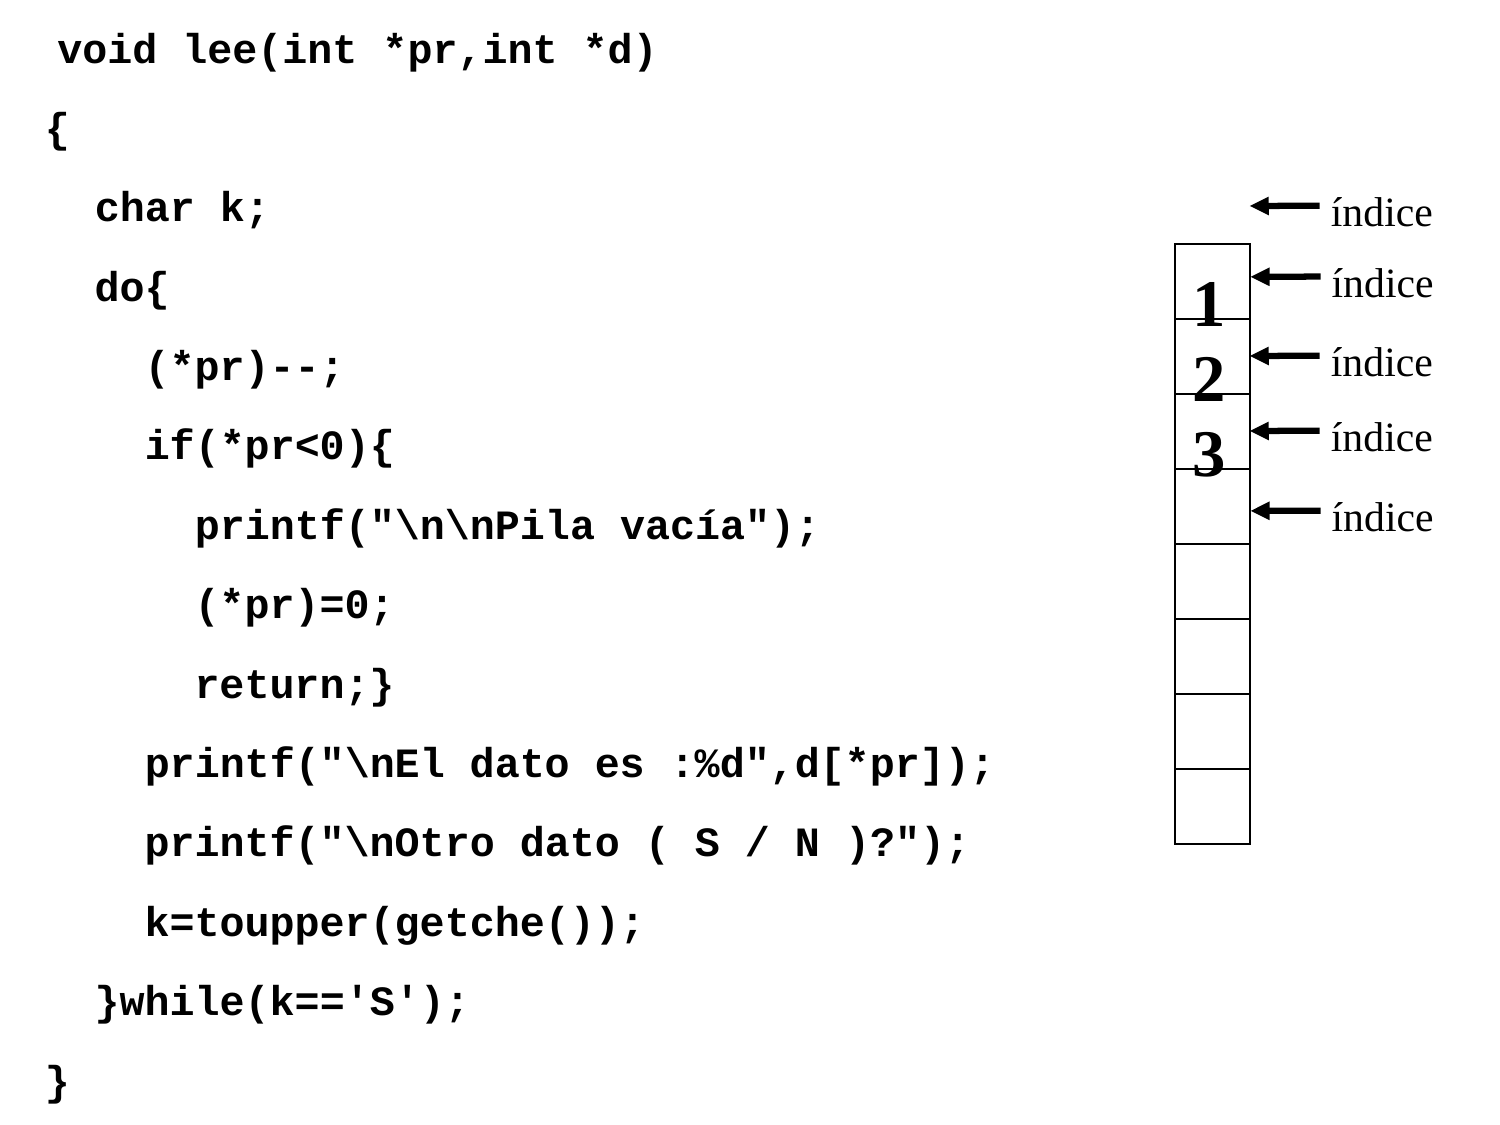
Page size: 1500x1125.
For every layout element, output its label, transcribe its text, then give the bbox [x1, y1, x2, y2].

text_box k=toupper(getche()); [29, 886, 660, 953]
text_box }while(k=='S'); [29, 966, 485, 1032]
text_box printf("\nEl dato es :%d",d[*pr]); [30, 727, 1010, 794]
text_box índice [1329, 409, 1435, 455]
text_box do{ [29, 251, 185, 318]
text_box índice [1329, 334, 1435, 380]
text_box } [29, 1045, 85, 1112]
text_box return;} [29, 648, 410, 715]
text_box índice [1330, 255, 1436, 301]
text_box if(*pr<0){ [30, 410, 410, 476]
text_box 1 [1187, 260, 1232, 305]
text_box { [29, 93, 85, 159]
text_box printf("\n\nPila vacía"); [29, 489, 835, 556]
text_box printf("\nOtro dato ( S / N )?"); [29, 807, 985, 873]
text_box (*pr)--; [29, 331, 360, 397]
text_box índice [1330, 489, 1436, 535]
text_box (*pr)=0; [29, 569, 410, 635]
text_box [1175, 244, 1251, 845]
text_box void lee(int *pr,int *d) [42, 13, 673, 80]
text_box índice [1329, 184, 1435, 230]
text_box 2 [1187, 335, 1232, 380]
text_box 3 [1187, 410, 1232, 455]
text_box char k; [29, 172, 285, 238]
